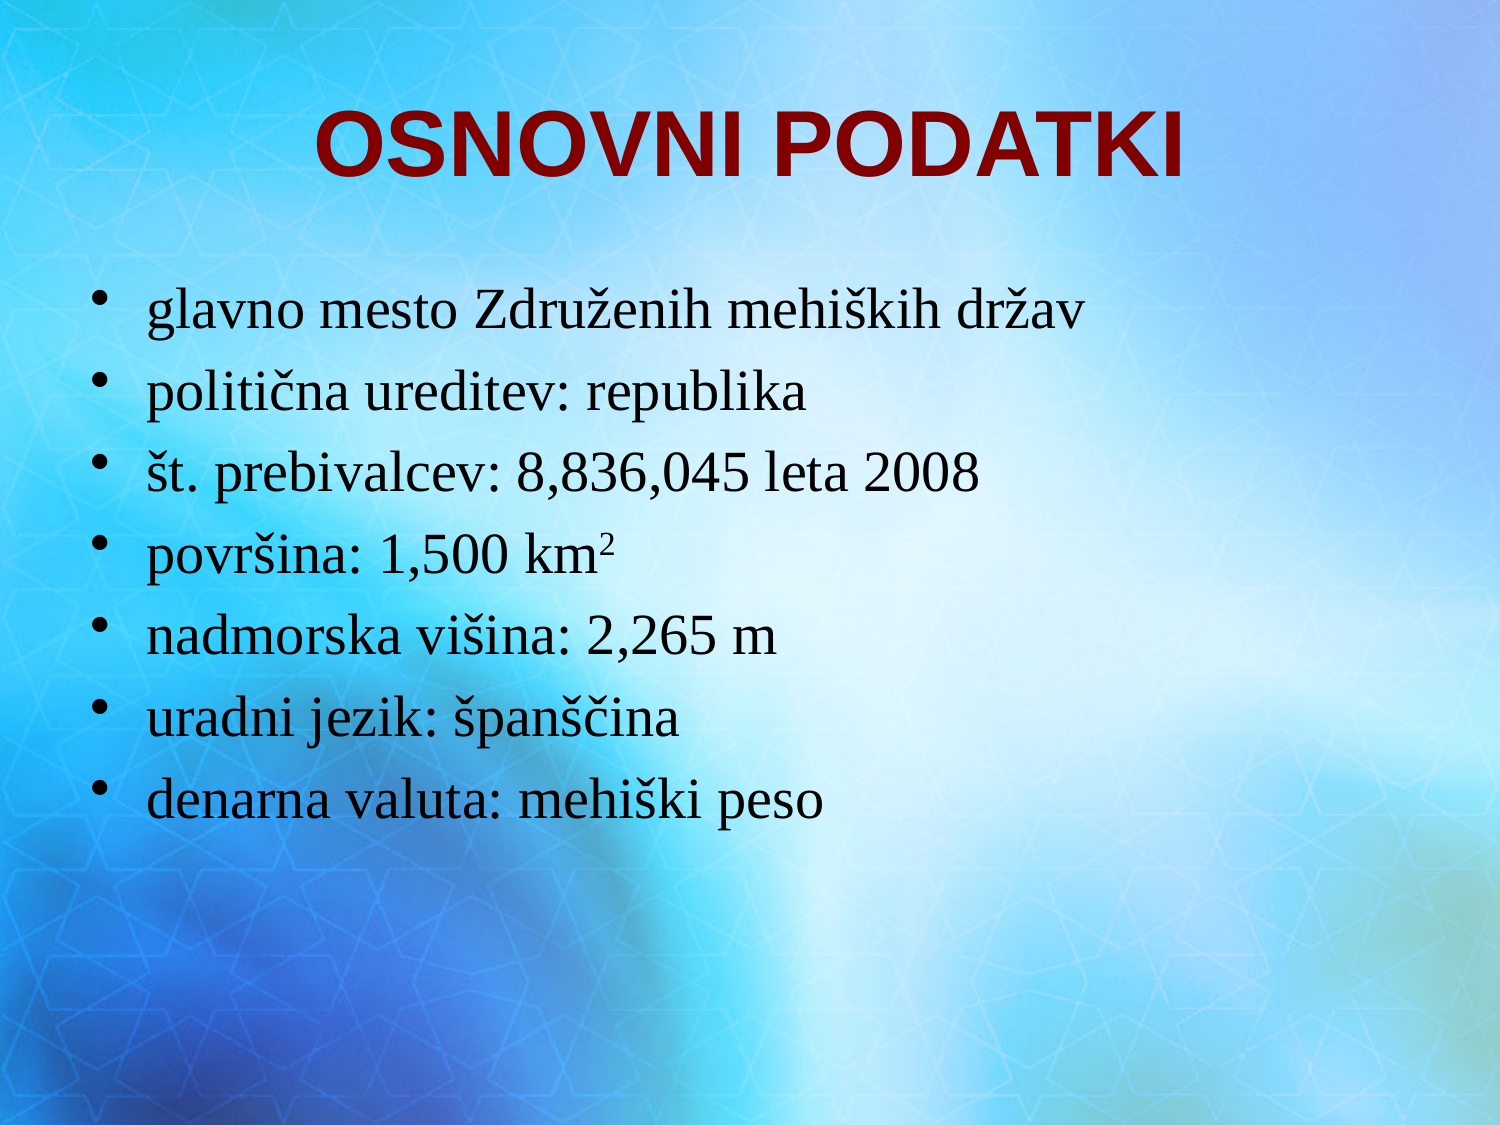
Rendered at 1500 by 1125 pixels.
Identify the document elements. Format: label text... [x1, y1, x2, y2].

list glavno mesto Združenih mehiških držav politična ureditev: republika št. prebivalcev: 8,836,045 leta 2008 površina: 1,500 km2 nadmorska višina: 2,265 m uradni jezik: španščina denarna valuta: mehiški peso [75, 262, 1425, 1005]
picture [0, 0, 1500, 1125]
title OSNOVNI PODATKI [75, 45, 1425, 233]
